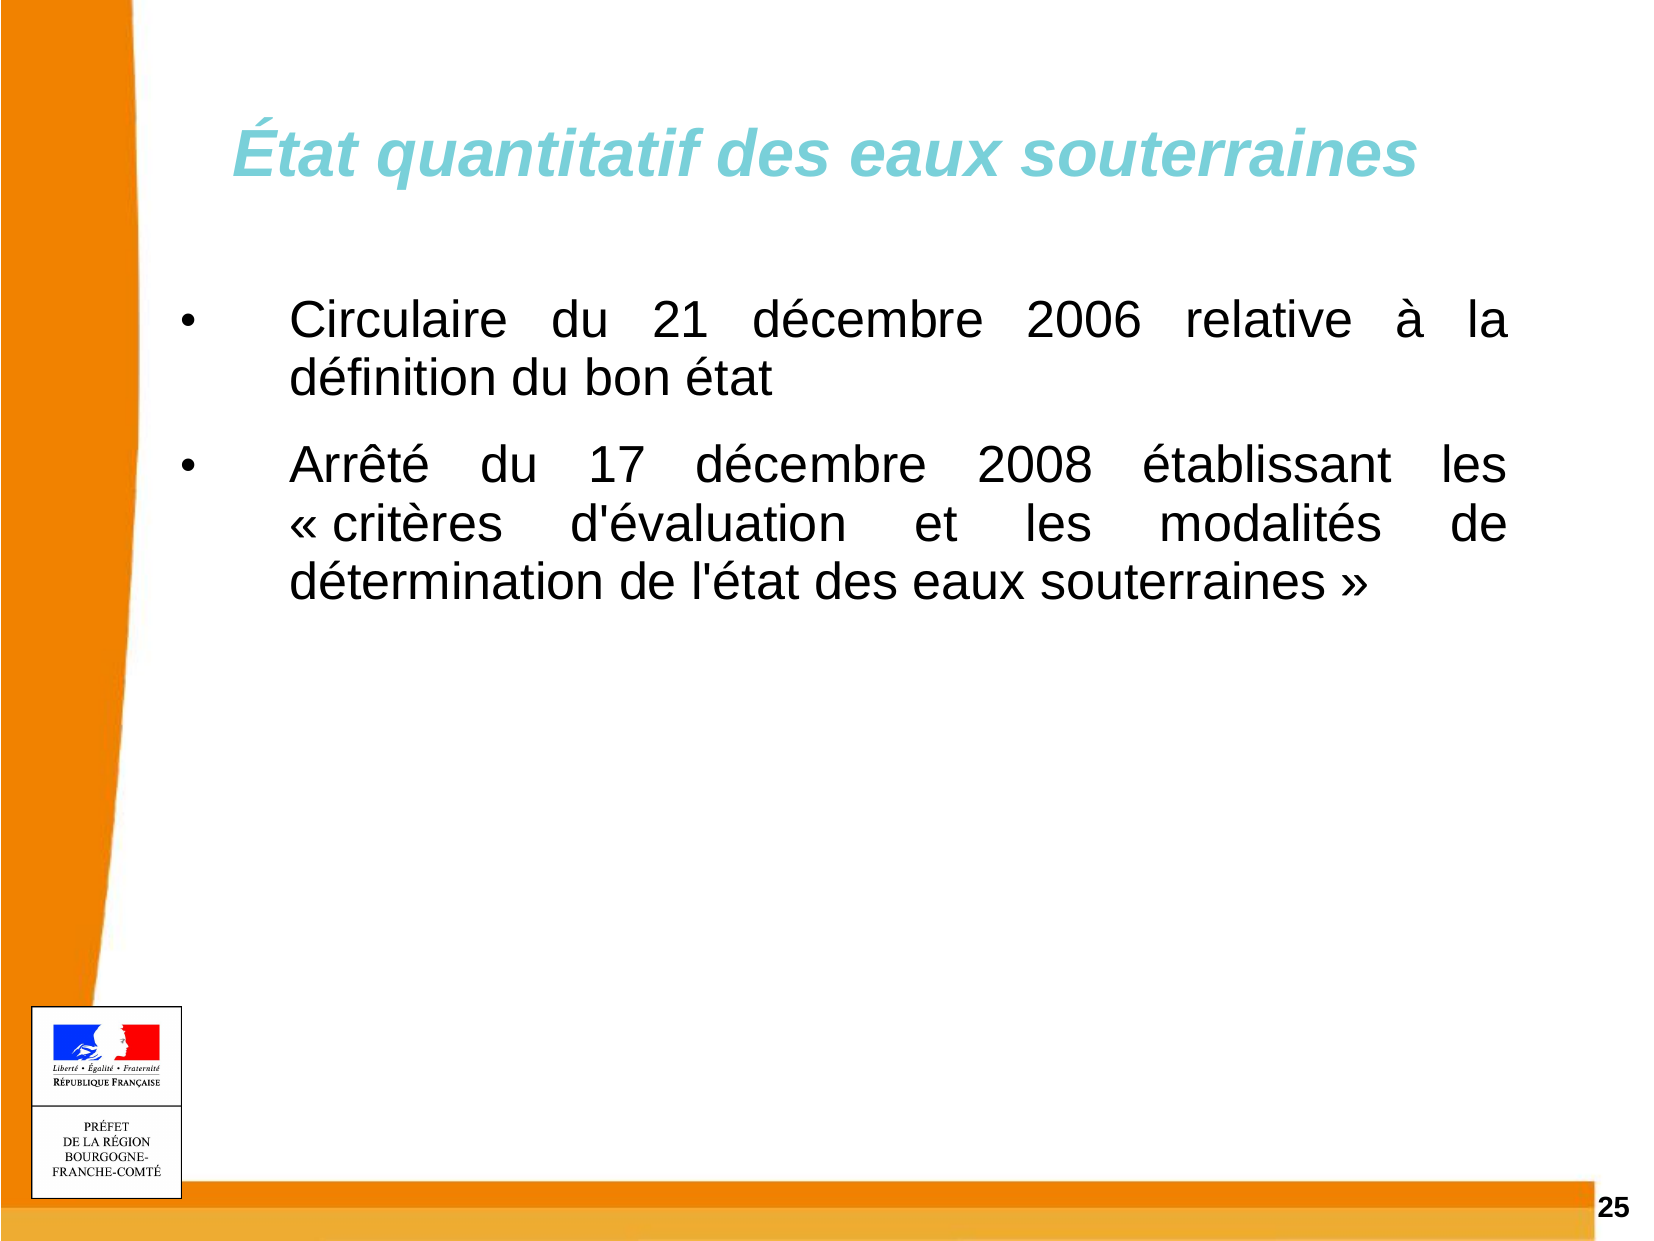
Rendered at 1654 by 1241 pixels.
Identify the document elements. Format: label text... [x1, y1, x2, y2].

picture [1, 0, 1654, 1241]
title État quantitatif des eaux souterraines [82, 49, 1571, 257]
list • Circulaire du 21 décembre 2006 relative à la définition du bon état • Arrêté du 17 décembre 2008 établissant les « critères d'évaluation et les modalités de détermination de l'état des eaux souterraines » [179, 290, 1509, 1010]
